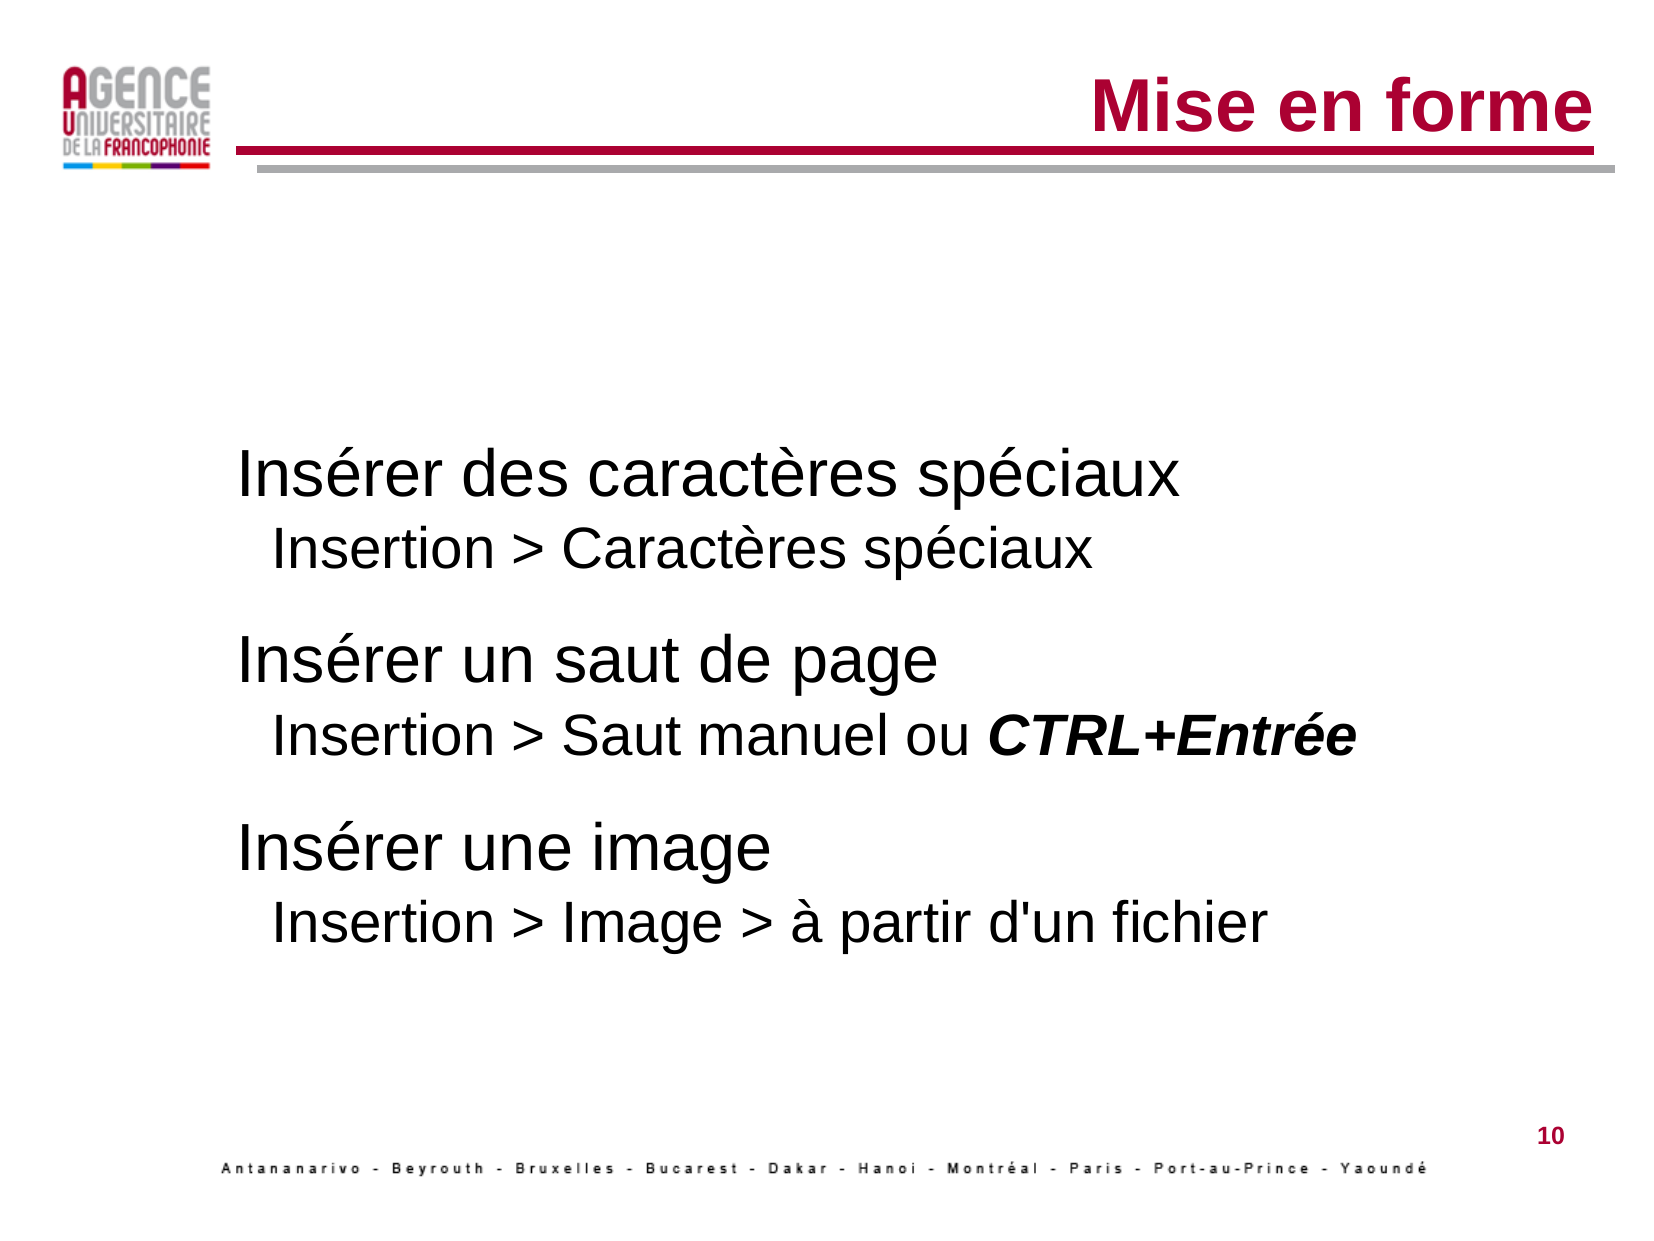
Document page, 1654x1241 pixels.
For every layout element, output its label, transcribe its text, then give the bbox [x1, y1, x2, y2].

title Mise en forme [236, 63, 1595, 148]
subtitle Insérer des caractères spéciaux Insertion > Caractères spéciaux Insérer un saut de page Insertion > Saut manuel ou CTRL+Entrée Insérer une image Insertion > Image > à partir d'un fichier [236, 248, 1595, 1142]
picture [29, 29, 1625, 1241]
